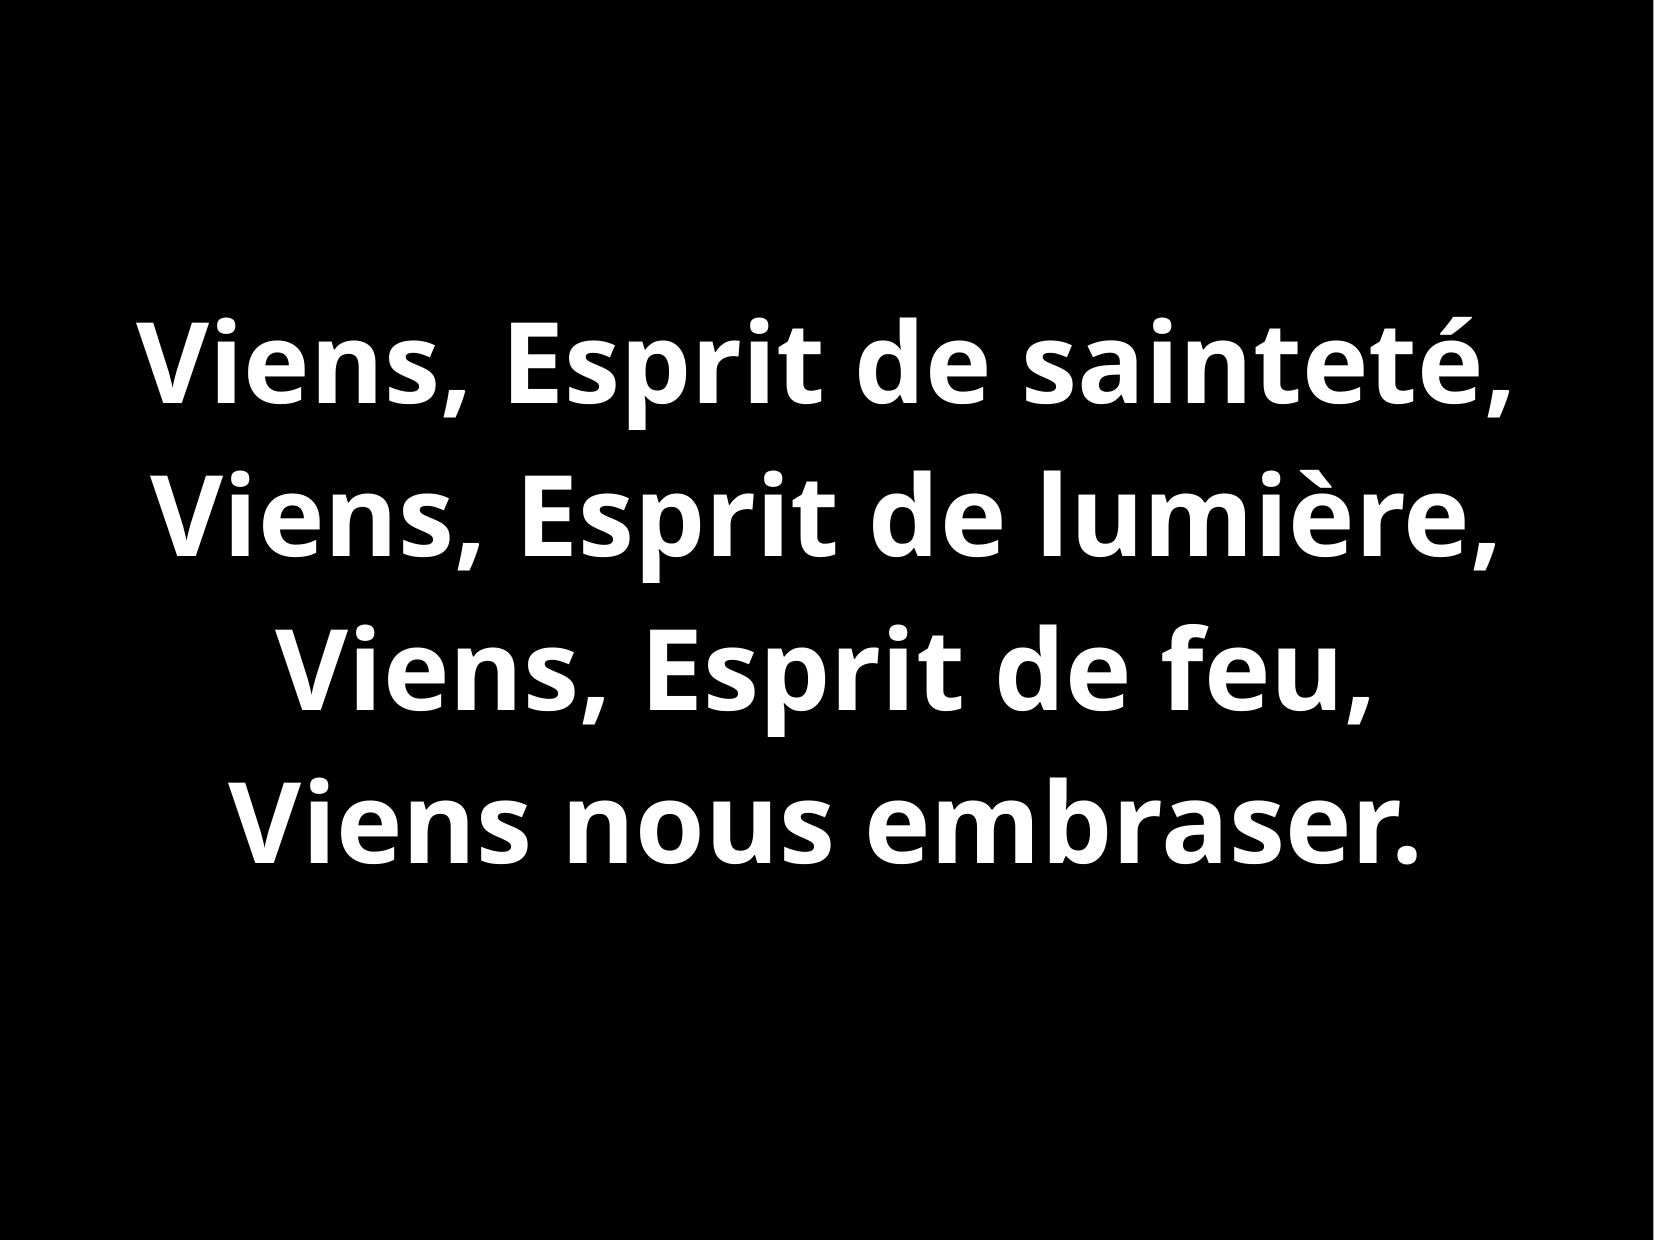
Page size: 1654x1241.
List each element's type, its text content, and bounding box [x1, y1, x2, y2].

subtitle Viens, Esprit de sainteté, Viens, Esprit de lumière, Viens, Esprit de feu, Viens nous embraser. [82, 70, 1571, 1109]
